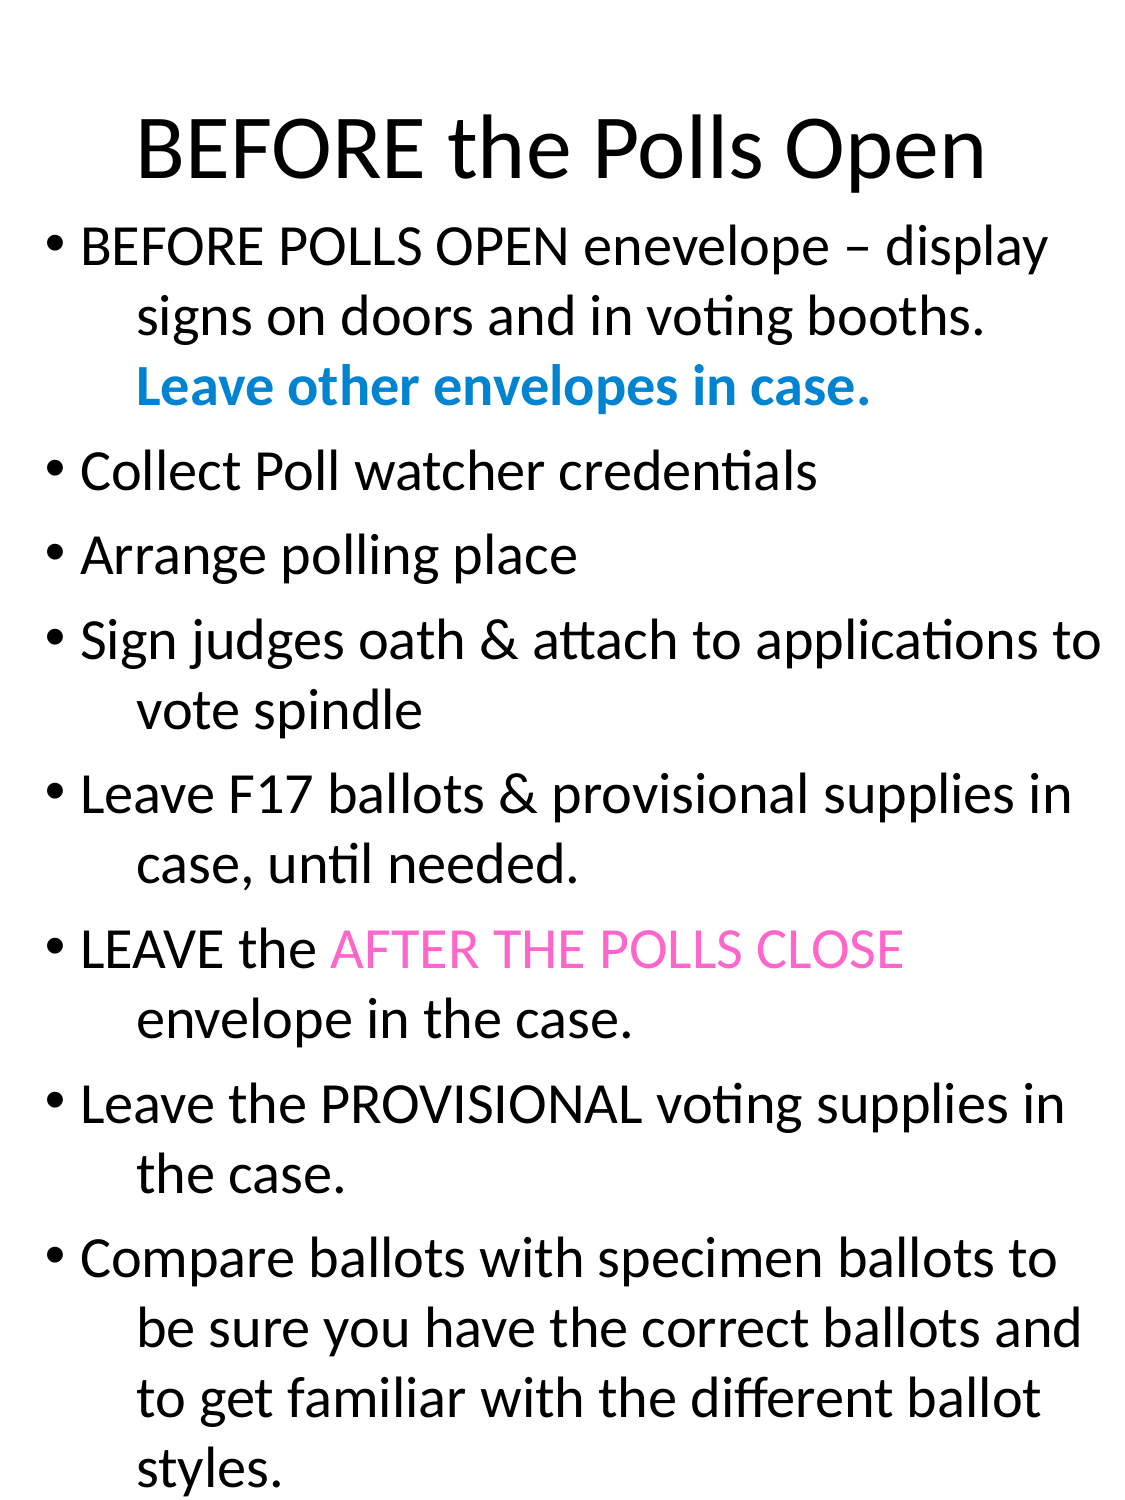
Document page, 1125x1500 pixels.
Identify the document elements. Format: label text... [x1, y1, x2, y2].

text_box BEFORE the Polls Open [84, 22, 1041, 200]
text_box BEFORE POLLS OPEN enevelope – display signs on doors and in voting booths. Leave other envelopes in case. Collect Poll watcher credentials Arrange polling place Sign judges oath & attach to applications to vote spindle Leave F17 ballots & provisional supplies in case, until needed. LEAVE the AFTER THE POLLS CLOSE envelope in the case. Leave the PROVISIONAL voting supplies in the case. Compare ballots with specimen ballots to be sure you have the correct ballots and to get familiar with the different ballot styles. [30, 200, 1118, 1467]
